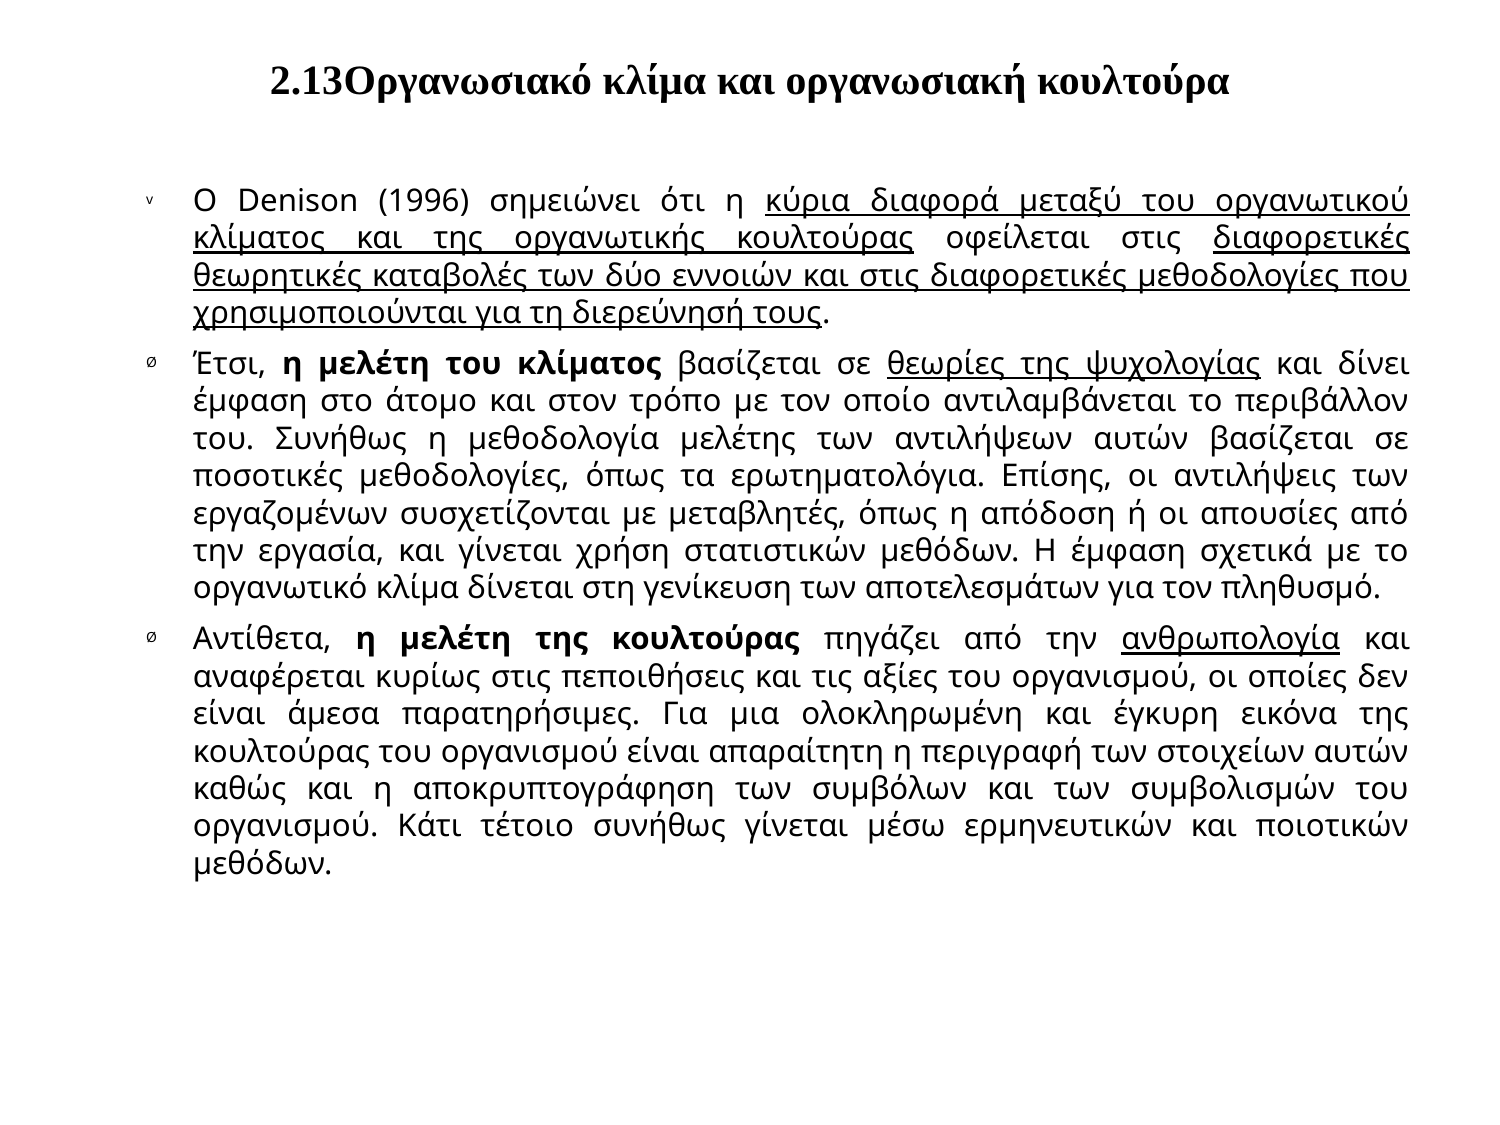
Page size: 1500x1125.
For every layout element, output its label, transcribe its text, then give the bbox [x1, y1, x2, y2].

title 2.13 Οργανωσιακό κλίμα και οργανωσιακή κουλτούρα [75, 45, 1425, 161]
list Ο Denison (1996) σημειώνει ότι η κύρια διαφορά μεταξύ του οργανωτικού κλίματος και της οργανωτικής κουλτούρας οφείλεται στις διαφορετικές θεωρητικές καταβολές των δύο εννοιών και στις διαφορετικές μεθοδολογίες που χρησιμοποιούνται για τη διερεύνησή τους. Έτσι, η μελέτη του κλίματος βασίζεται σε θεωρίες της ψυχολογίας και δίνει έμφαση στο άτομο και στον τρόπο με τον οποίο αντιλαμβάνεται το περιβάλλον του. Συνήθως η μεθοδολογία μελέτης των αντιλήψεων αυτών βασίζεται σε ποσοτικές μεθοδολογίες, όπως τα ερωτηματολόγια. Επίσης, οι αντιλήψεις των εργαζομένων συσχετίζονται με μεταβλητές, όπως η απόδοση ή οι απουσίες από την εργασία, και γίνεται χρήση στατιστικών μεθόδων. Η έμφαση σχετικά με το οργανωτικό κλίμα δίνεται στη γενίκευση των αποτελεσμάτων για τον πληθυσμό. Αντίθετα, η μελέτη της κουλτούρας πηγάζει από την ανθρωπολογία και αναφέρεται κυρίως στις πεποιθήσεις και τις αξίες του οργανισμού, οι οποίες δεν είναι άμεσα παρατηρήσιμες. Για μια ολοκληρωμένη και έγκυρη εικόνα της κουλτούρας του οργανισμού είναι απαραίτητη η περιγραφή των στοιχείων αυτών καθώς και η αποκρυπτογράφηση των συμβόλων και των συμβολισμών του οργανισμού. Κάτι τέτοιο συνήθως γίνεται μέσω ερμηνευτικών και ποιοτικών μεθόδων. [75, 172, 1425, 1071]
